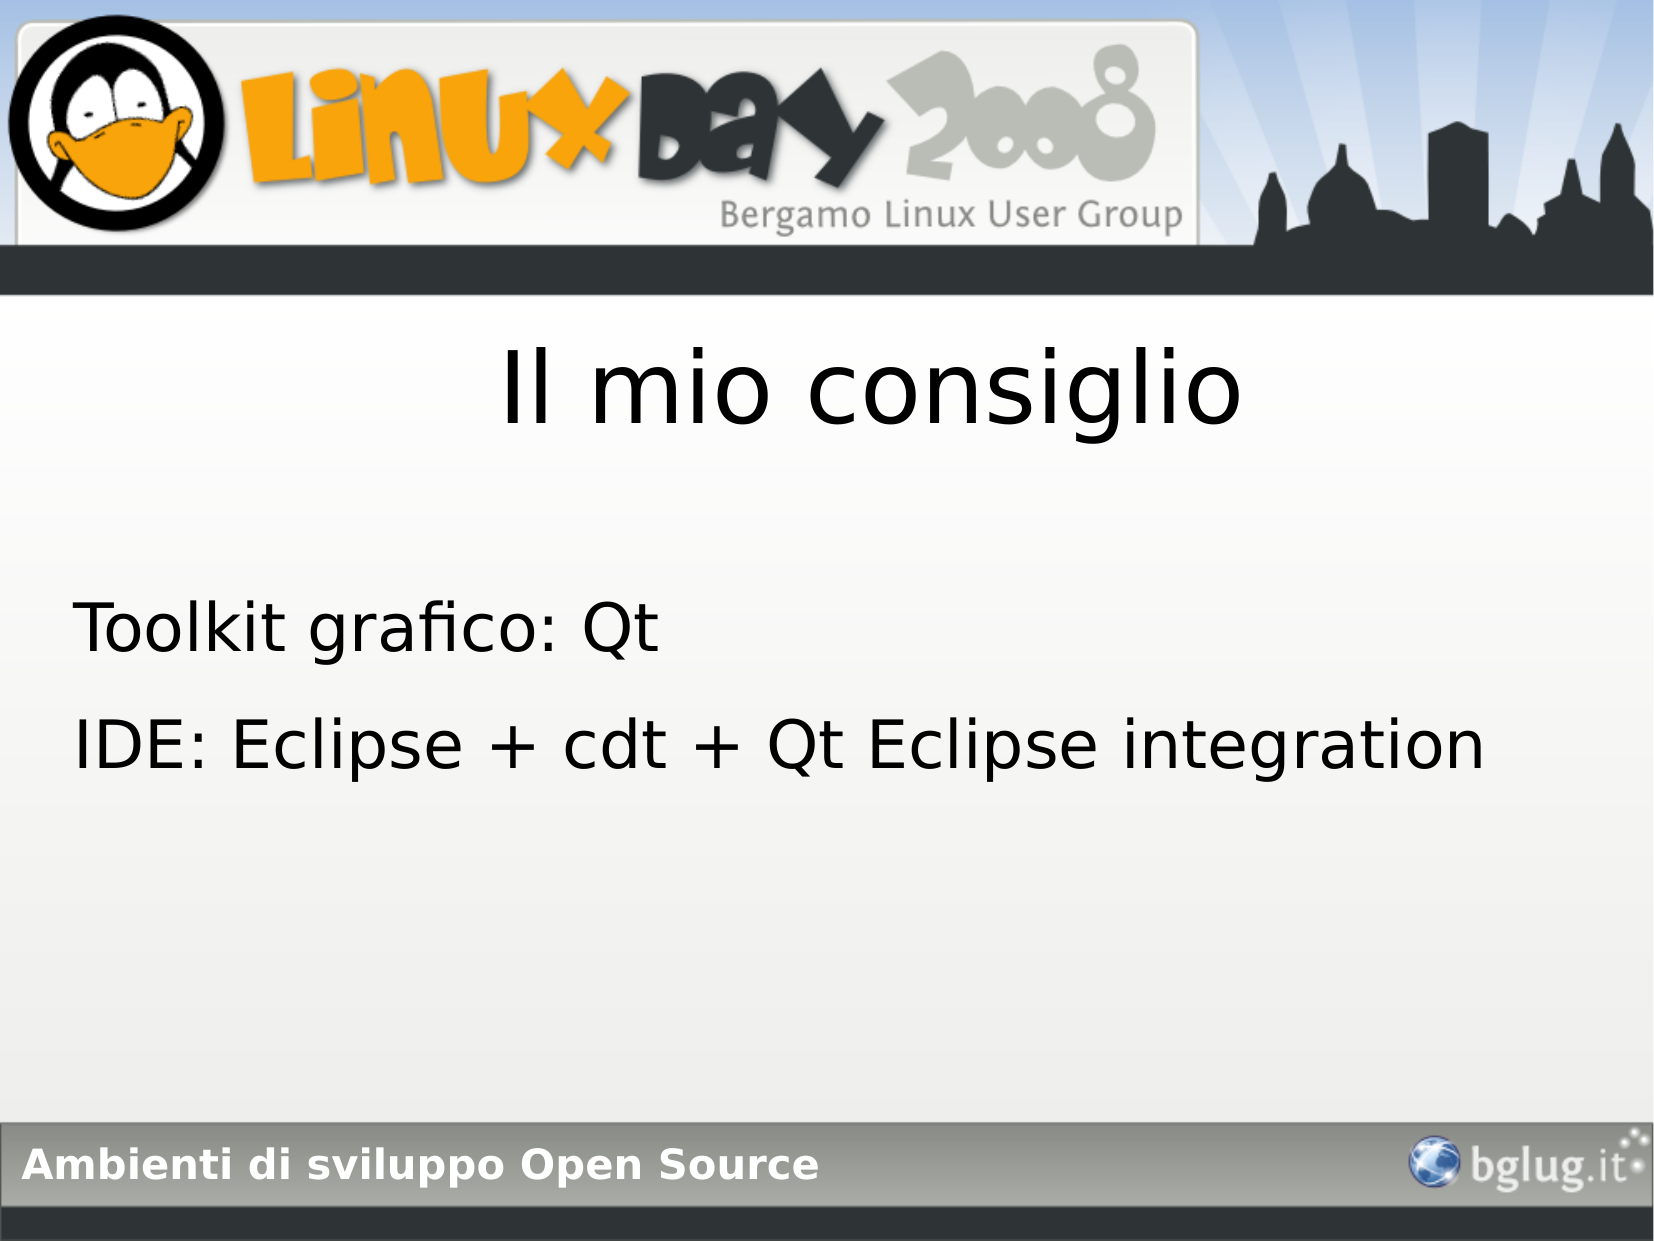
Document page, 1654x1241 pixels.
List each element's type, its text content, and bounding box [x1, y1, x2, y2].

text_box Il mio consiglio [483, 323, 1170, 451]
text_box Ambienti di sviluppo Open Source [6, 1133, 719, 1196]
text_box Toolkit grafico: Qt IDE: Eclipse + cdt + Qt Eclipse integration [59, 543, 1595, 746]
picture [0, 0, 1654, 1241]
